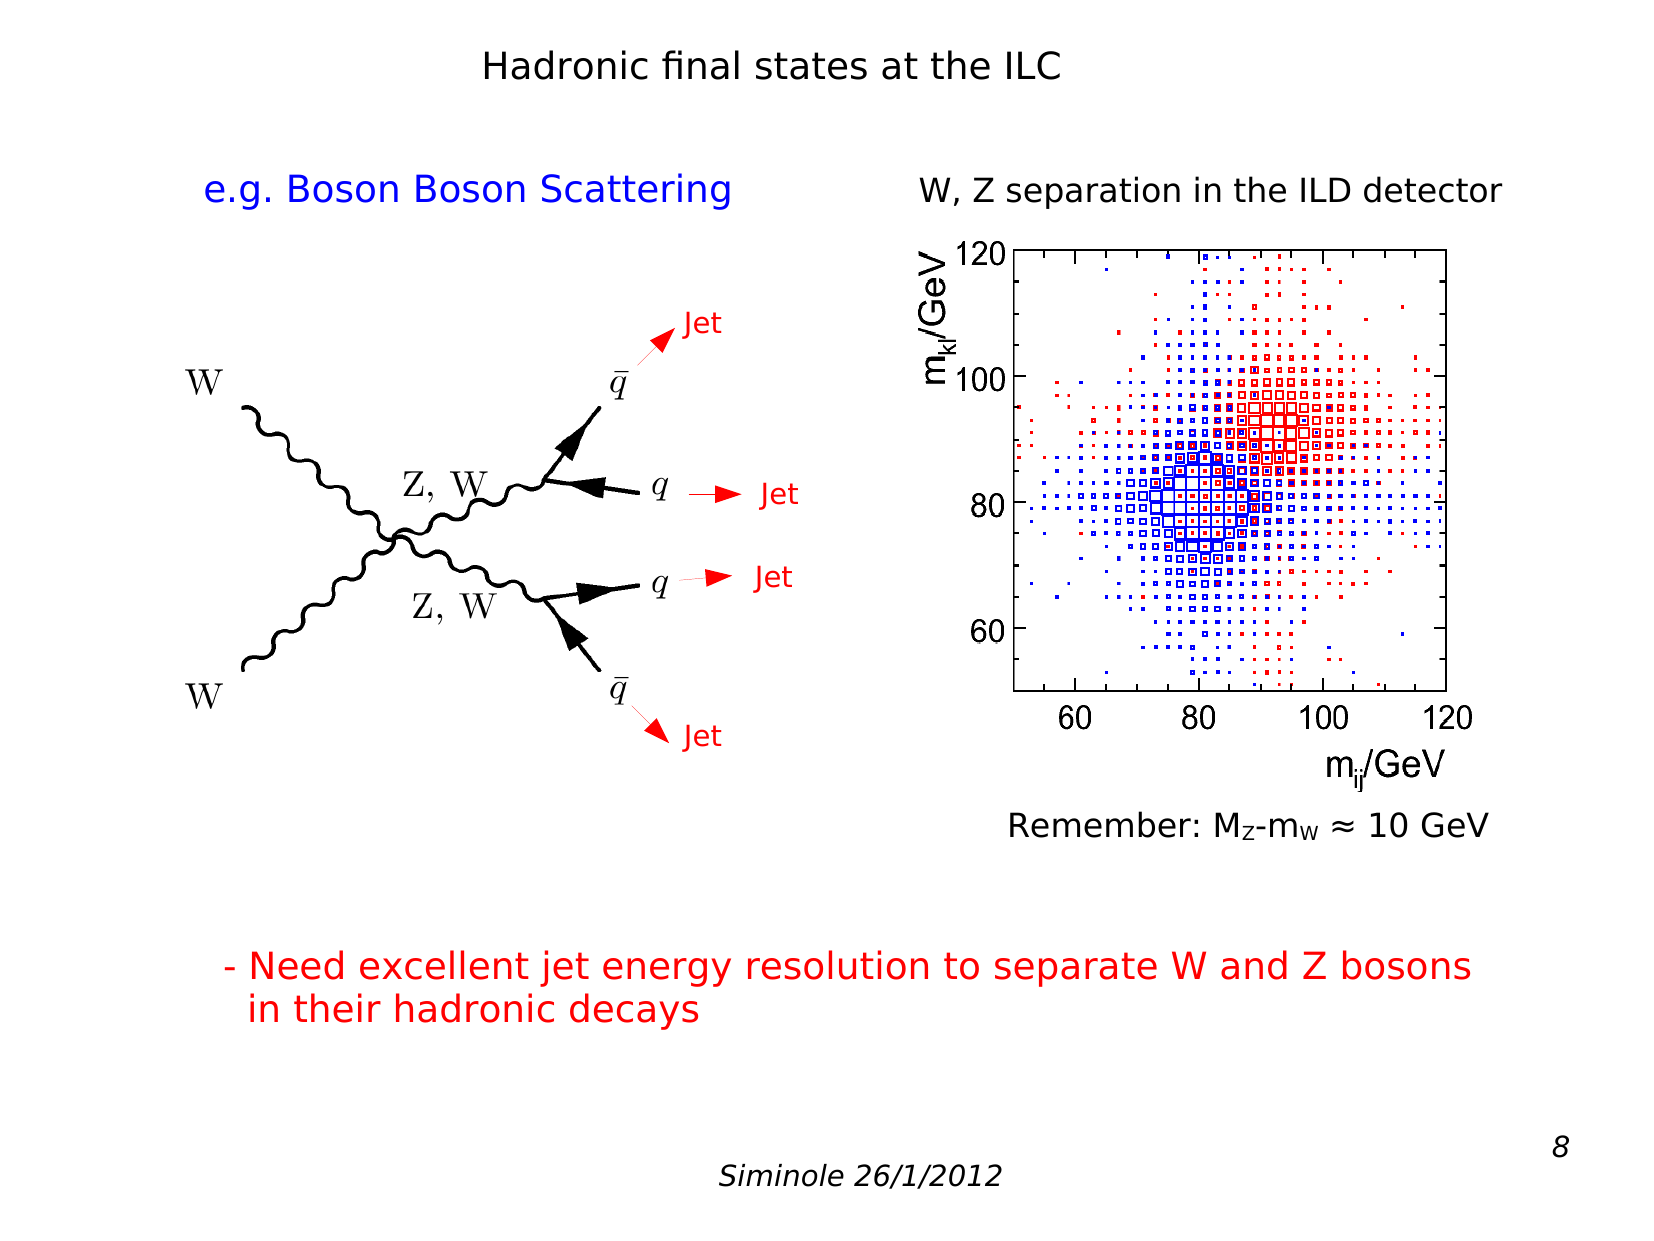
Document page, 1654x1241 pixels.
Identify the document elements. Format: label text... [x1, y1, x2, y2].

text_box Jet [669, 712, 737, 761]
text_box Hadronic final states at the ILC [466, 37, 1076, 96]
text_box - Need excellent jet energy resolution to separate W and Z bosons in their hadronic decays [208, 937, 1485, 1040]
text_box Jet [669, 298, 737, 348]
text_box W, Z separation in the ILD detector [903, 164, 1521, 219]
picture [908, 230, 1493, 792]
text_box Remember: MZ-mW ≈ 10 GeV [992, 799, 1503, 864]
text_box e.g. Boson Boson Scattering [188, 160, 748, 262]
text_box Jet [745, 469, 814, 519]
picture [150, 340, 744, 752]
text_box Jet [739, 552, 808, 602]
